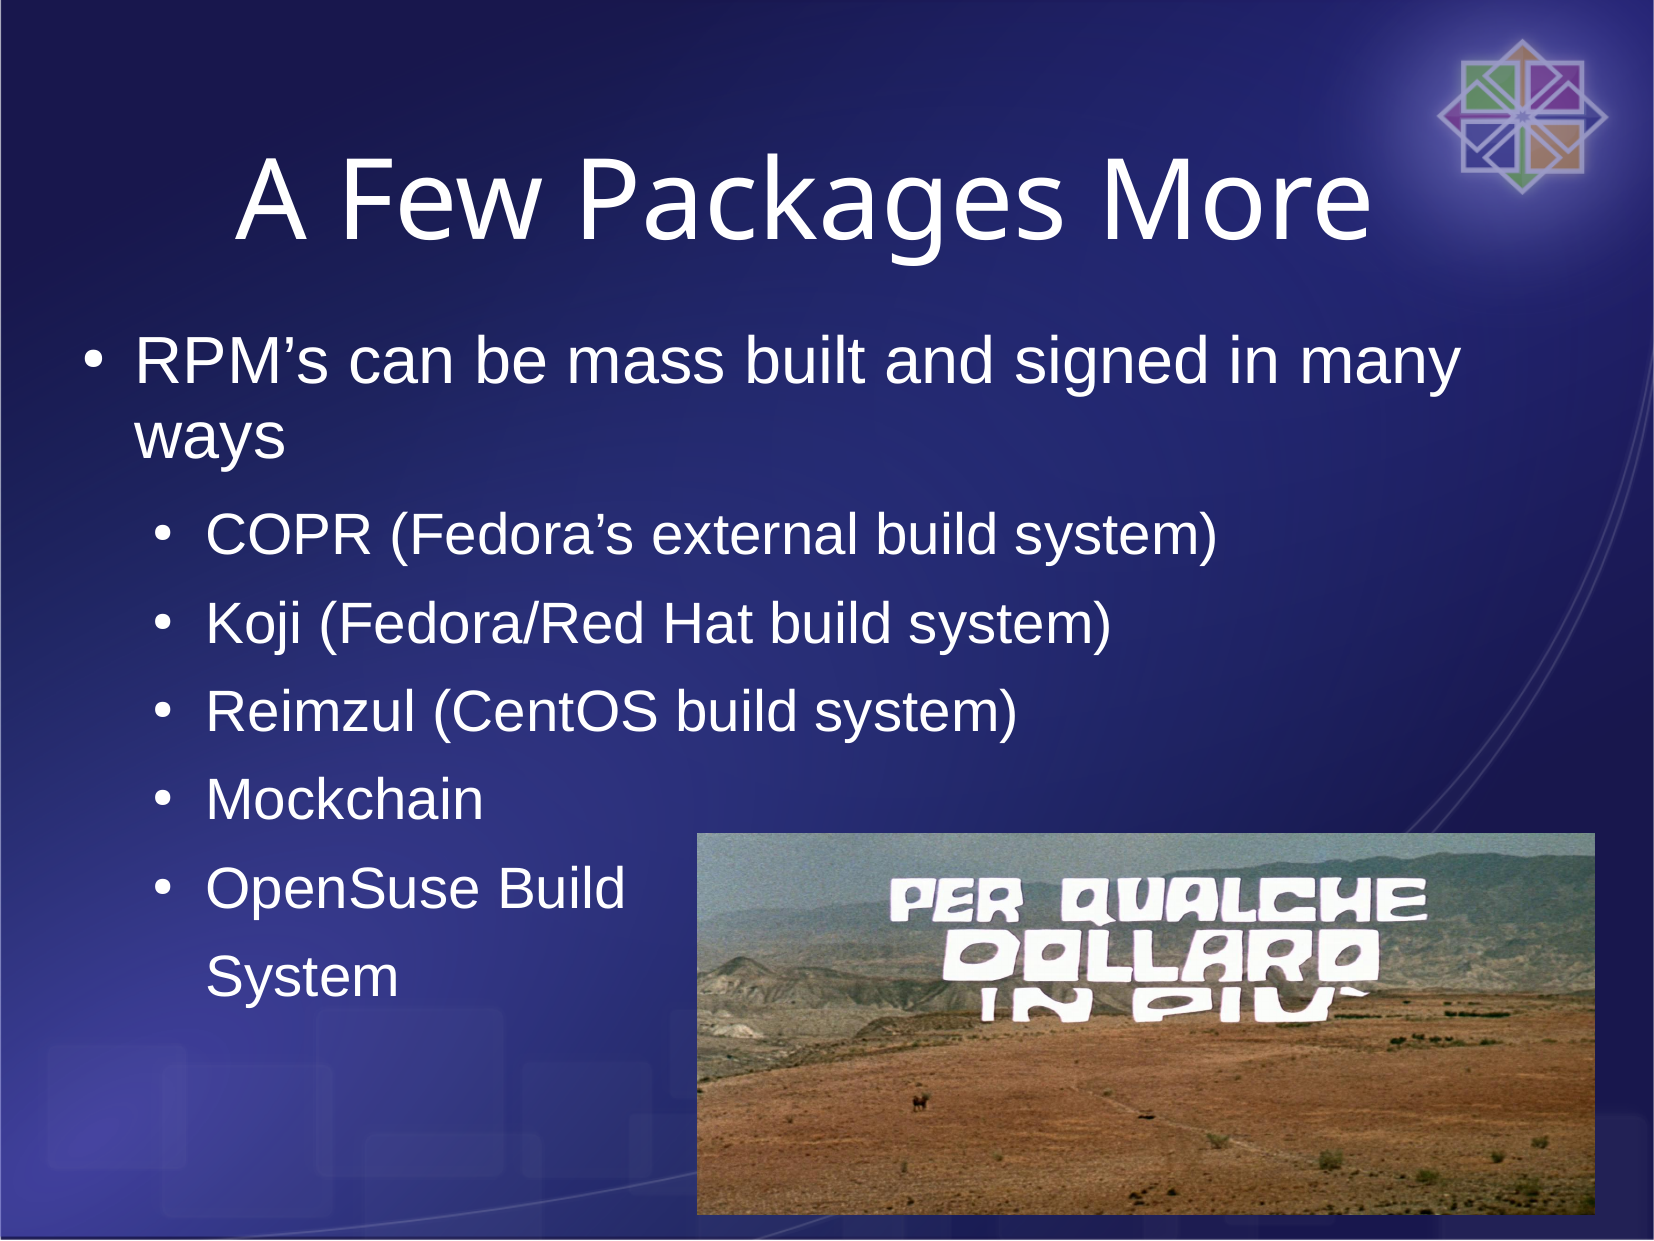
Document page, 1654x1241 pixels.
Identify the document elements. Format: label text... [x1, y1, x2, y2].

title A Few Packages More [61, 101, 1550, 290]
picture [0, 0, 1654, 1241]
list RPM’s can be mass built and signed in many ways COPR (Fedora’s external build system) Koji (Fedora/Red Hat build system) Reimzul (CentOS build system) Mockchain OpenSuse Build System [63, 323, 1553, 1142]
